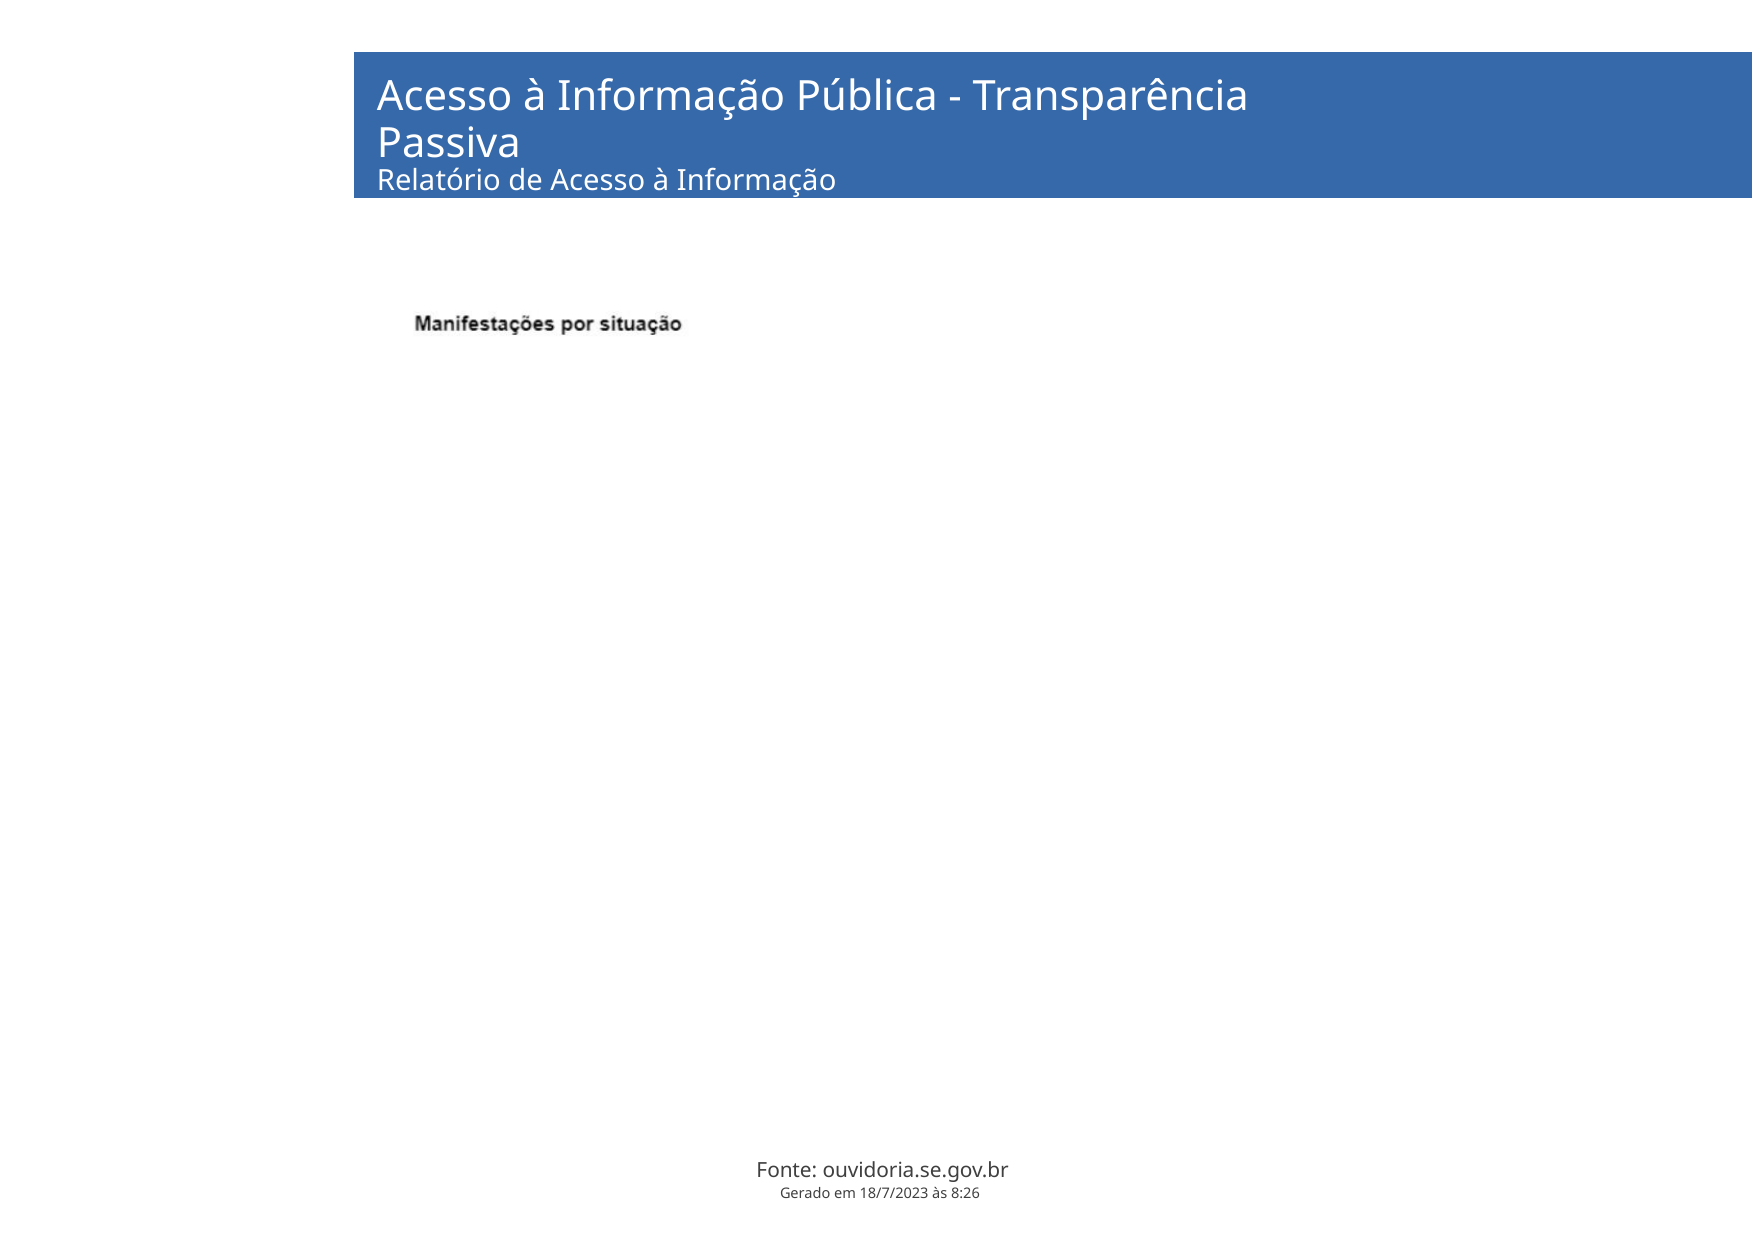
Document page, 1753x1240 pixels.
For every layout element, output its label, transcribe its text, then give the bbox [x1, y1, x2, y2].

text_box Gerado em 18/7/2023 às 8:26 [780, 1184, 999, 1202]
text_box [354, 52, 1752, 198]
text_box [155, 211, 1599, 1028]
text_box Fonte: ouvidoria.se.gov.br [756, 1158, 1023, 1182]
text_box Acesso à Informação Pública - Transparência Passiva Relatório de Acesso à Informação SETURJunho a Junho de 2023 [376, 72, 1403, 228]
